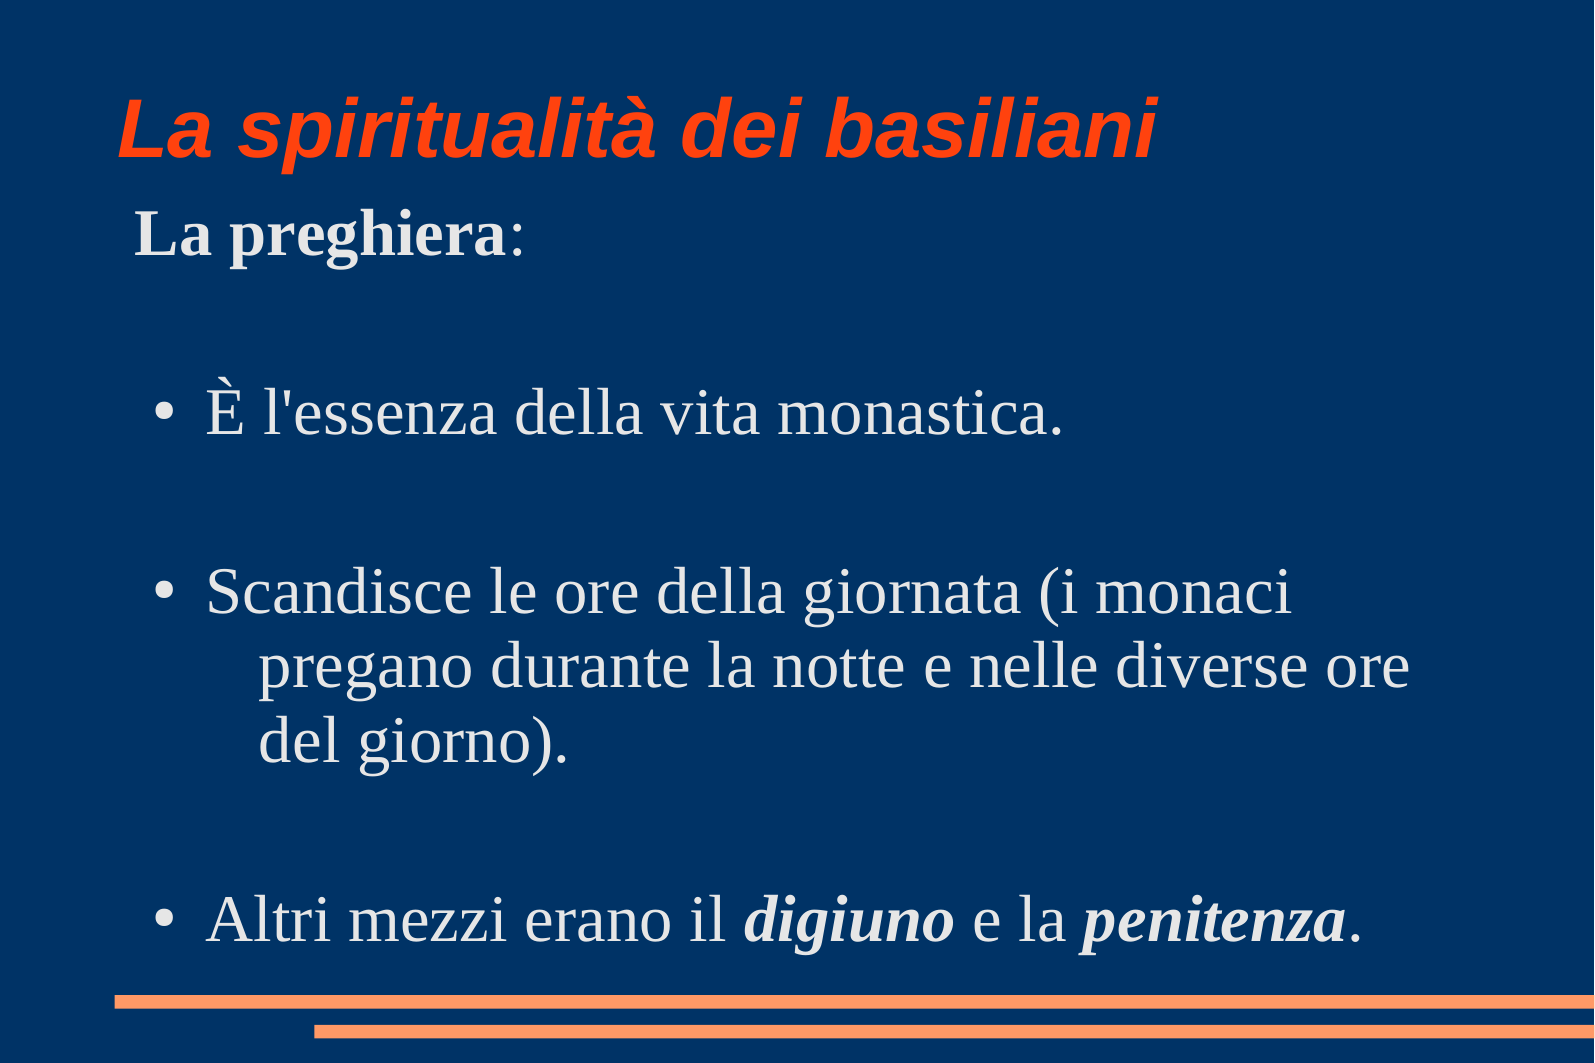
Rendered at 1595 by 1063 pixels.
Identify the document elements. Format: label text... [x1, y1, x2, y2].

title La spiritualità dei basiliani [117, 39, 1479, 195]
list La preghiera: È l'essenza della vita monastica. Scandisce le ore della giornata (i monaci pregano durante la notte e nelle diverse ore del giorno). Altri mezzi erano il digiuno e la penitenza. [117, 195, 1505, 956]
